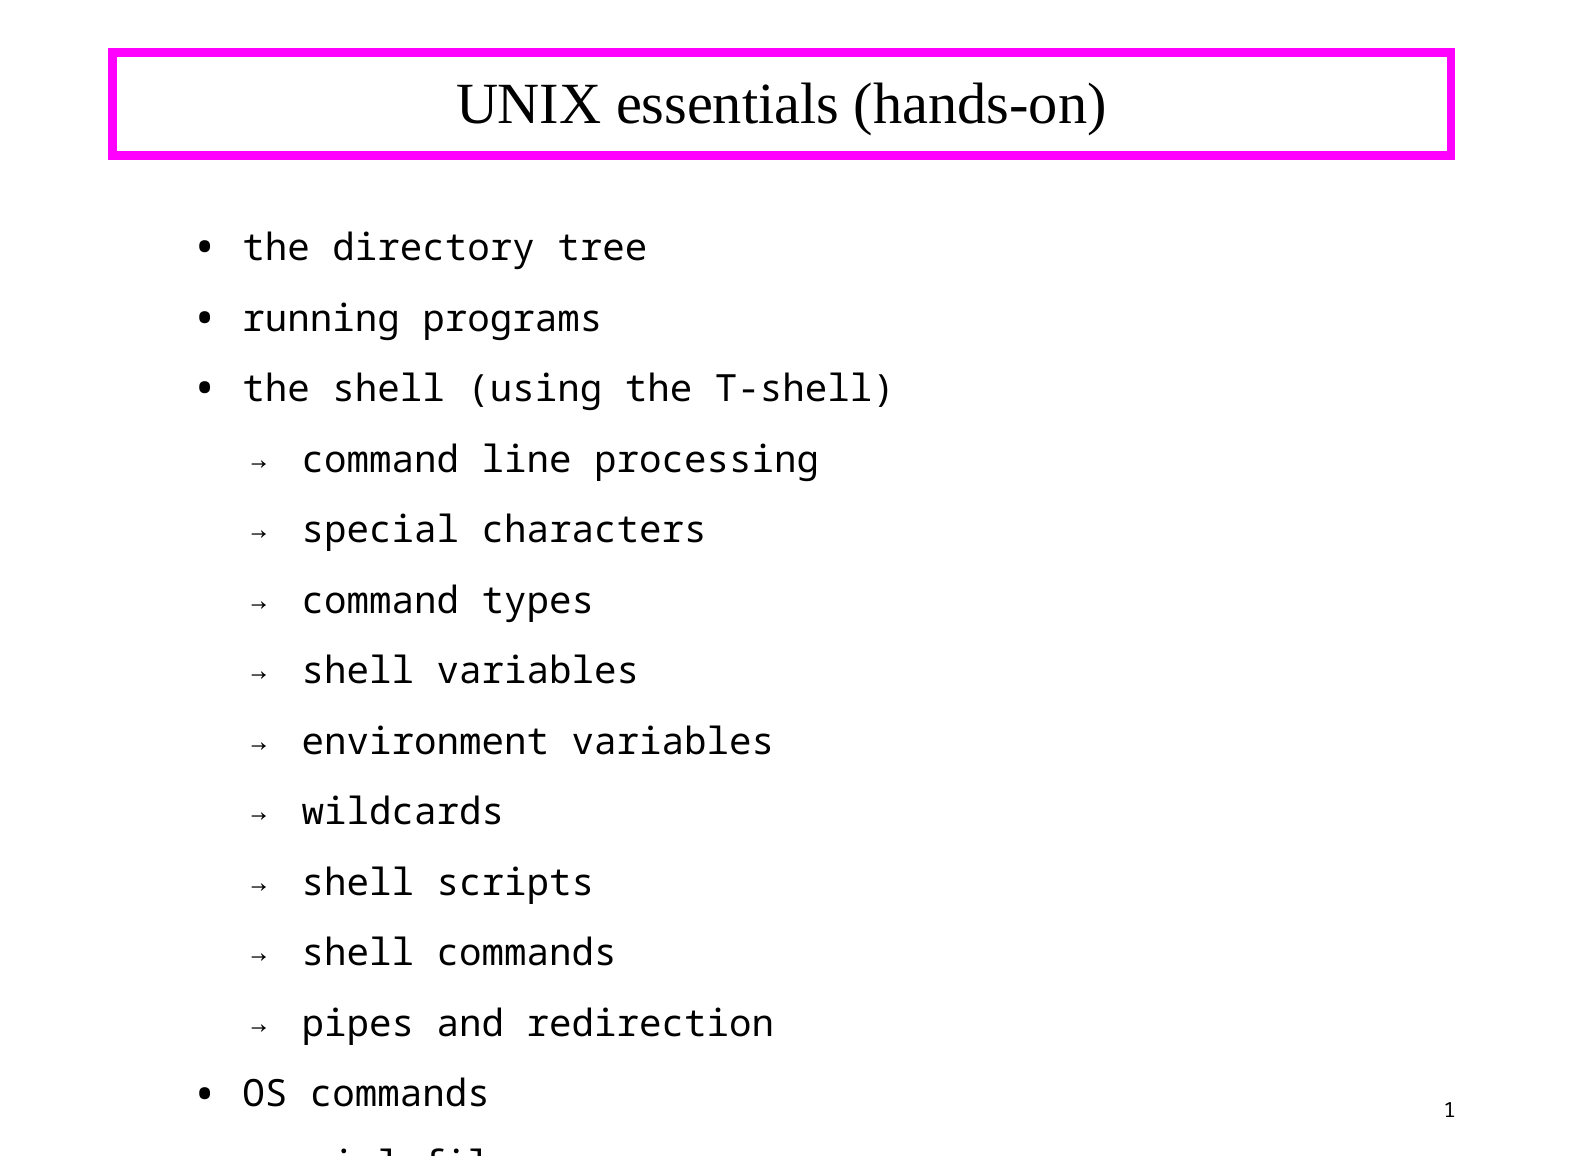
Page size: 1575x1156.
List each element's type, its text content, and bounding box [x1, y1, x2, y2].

title UNIX essentials (hands-on) [112, 52, 1452, 156]
list the directory tree running programs the shell (using the T-shell) command line processing special characters command types shell variables environment variables wildcards shell scripts shell commands pipes and redirection OS commands special files [174, 202, 1471, 1111]
